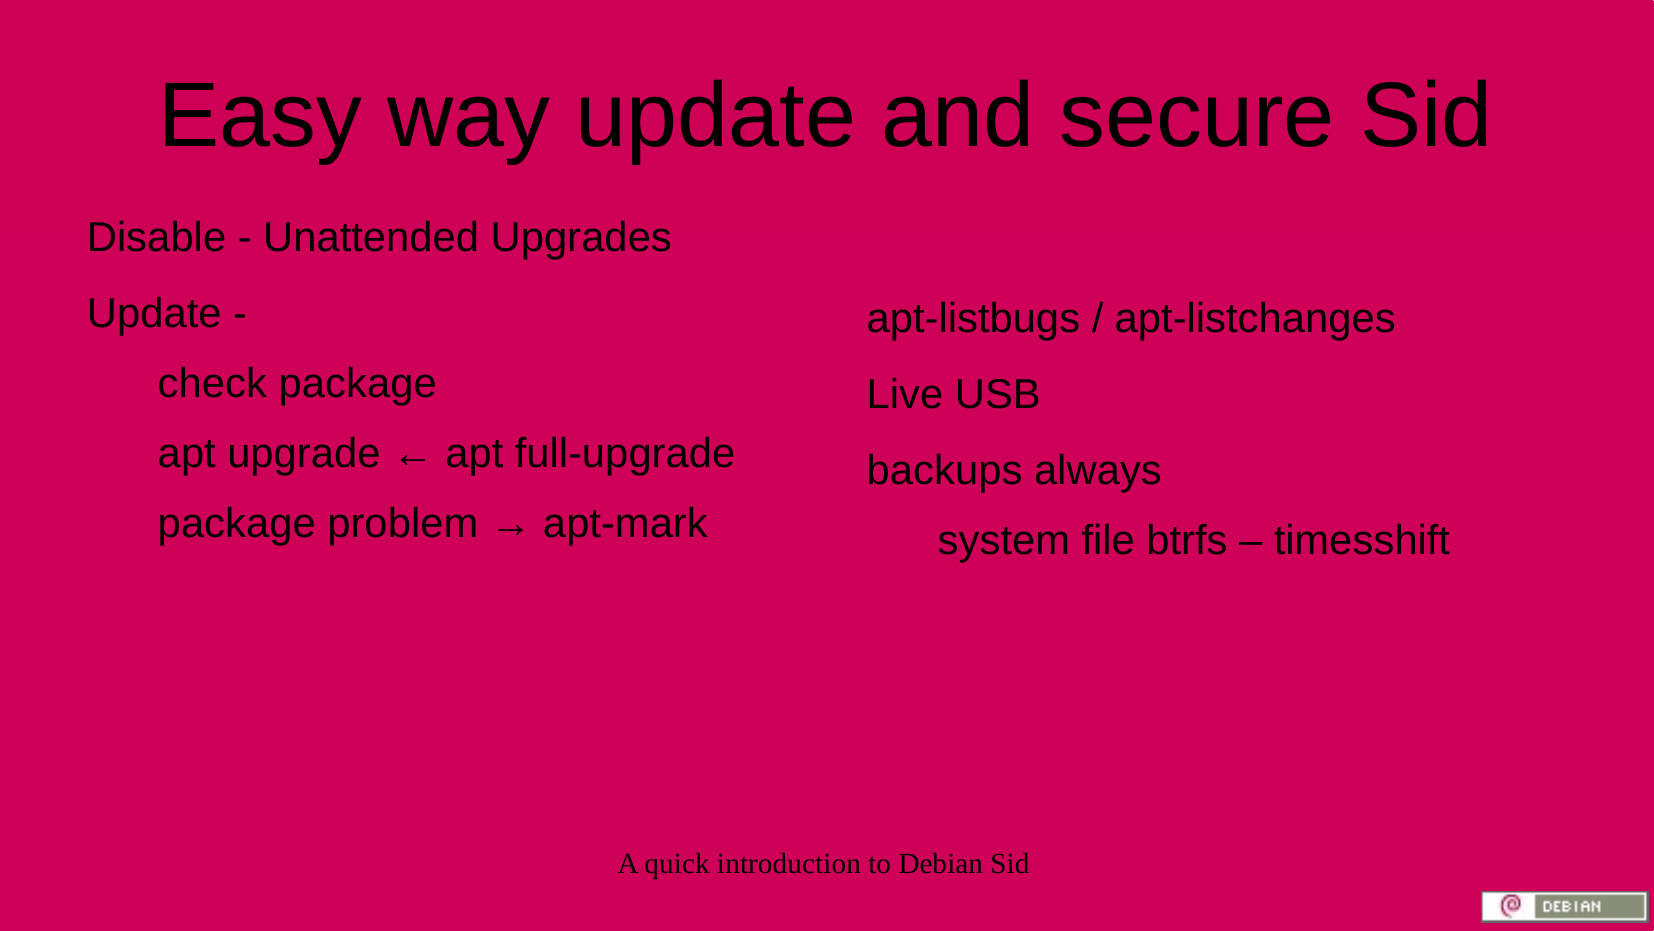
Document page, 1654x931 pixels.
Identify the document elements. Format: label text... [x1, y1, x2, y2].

list Disable - Unattended Upgrades Update - check package apt upgrade ← apt full-upgrade package problem → apt-mark [16, 213, 803, 680]
list apt-listbugs / apt-listchanges Live USB backups always system file btrfs – timesshift [795, 218, 1583, 704]
title Easy way update and secure Sid [82, 37, 1571, 193]
picture [1481, 891, 1649, 923]
